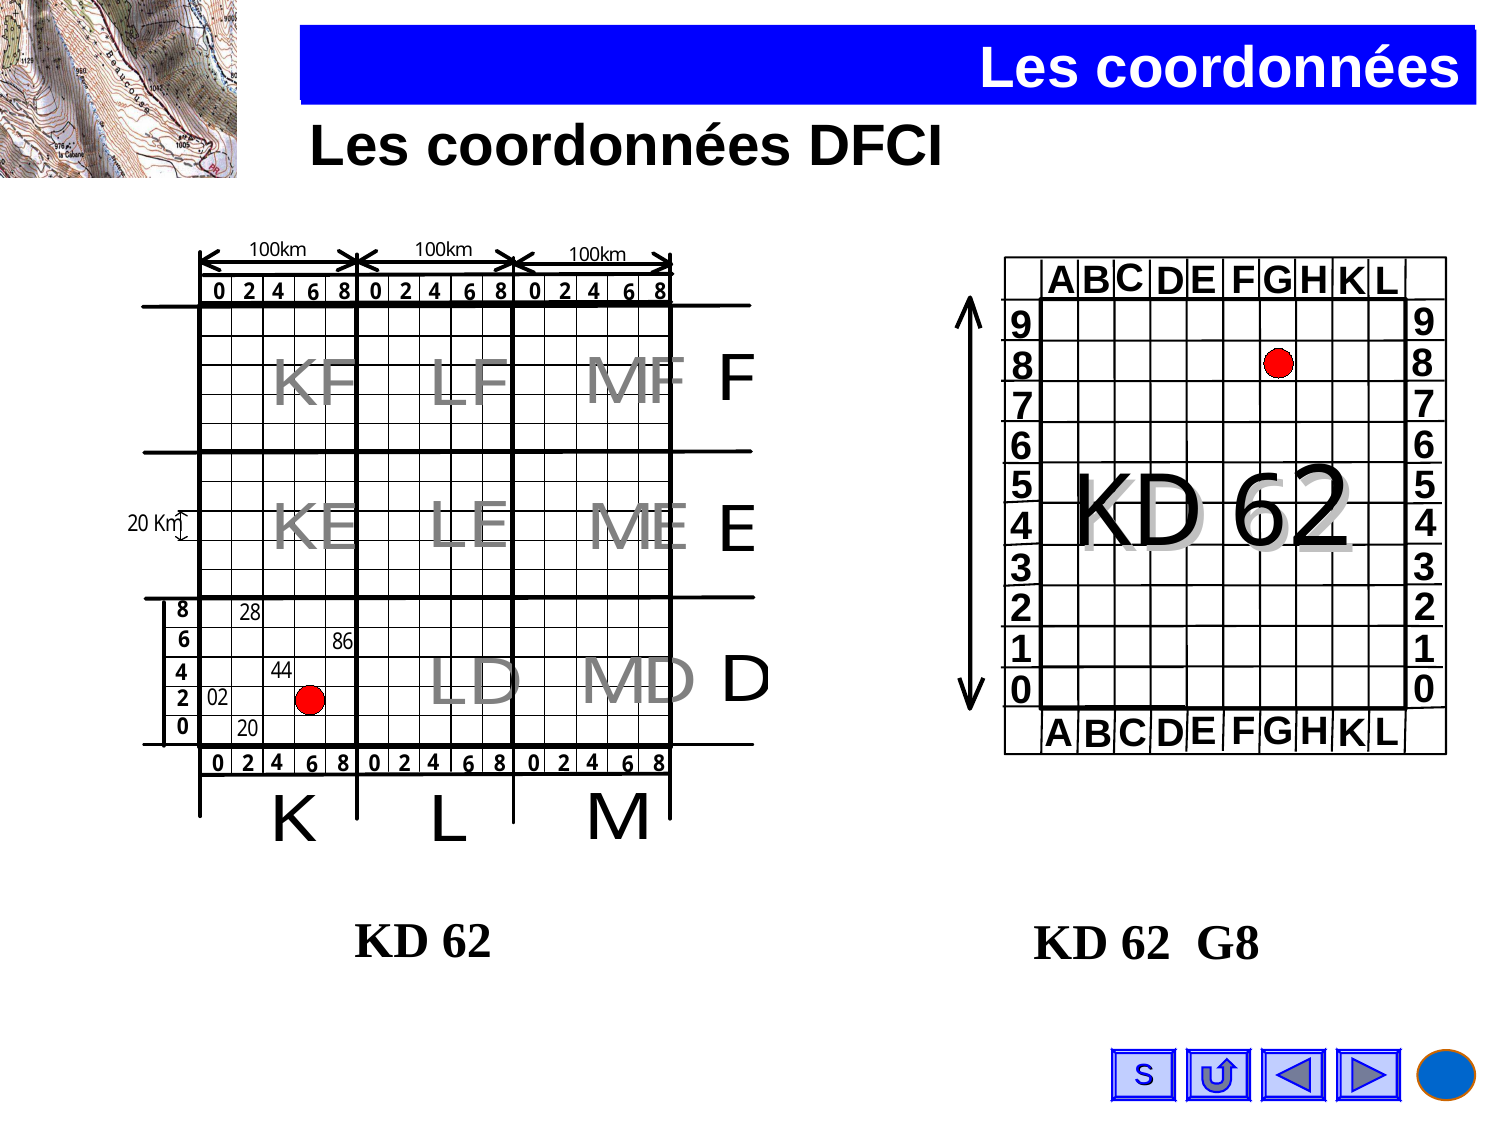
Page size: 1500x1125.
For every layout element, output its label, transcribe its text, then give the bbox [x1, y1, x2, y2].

text_box [1188, 587, 1259, 624]
text_box A [1057, 271, 1065, 282]
text_box A [1043, 302, 1066, 310]
text_box C [1103, 711, 1141, 763]
text_box G [1247, 302, 1284, 310]
text_box 8 [996, 338, 1038, 379]
text_box KD 62 [1053, 421, 1369, 583]
text_box F [1216, 252, 1247, 297]
text_box 1 [995, 622, 1038, 662]
text_box KD 62 G8 [1033, 917, 1261, 971]
text_box 4 [1408, 496, 1452, 553]
text_box B [1091, 735, 1103, 743]
text_box [1116, 628, 1149, 665]
text_box 3 [995, 541, 1038, 581]
text_box G [1247, 252, 1284, 297]
text_box 9 [1398, 302, 1403, 336]
text_box C [1125, 723, 1141, 742]
text_box F [1216, 302, 1247, 310]
text_box [1116, 342, 1149, 380]
text_box [1080, 383, 1113, 420]
text_box [1334, 342, 1367, 380]
text_box [1298, 627, 1331, 665]
text_box 4 [995, 499, 1038, 541]
text_box A [1031, 252, 1067, 310]
picture [118, 236, 768, 857]
text_box [1298, 668, 1331, 704]
text_box [1262, 668, 1295, 704]
text_box B [1066, 252, 1100, 297]
text_box [1152, 342, 1185, 380]
text_box [1334, 627, 1367, 665]
text_box H [1284, 302, 1322, 310]
text_box [1080, 669, 1113, 705]
text_box [1043, 669, 1077, 705]
text_box [1188, 383, 1259, 421]
text_box H [1284, 252, 1344, 297]
text_box 5 [1408, 457, 1452, 496]
text_box [1116, 308, 1149, 339]
text_box [962, 310, 968, 324]
text_box [1261, 310, 1295, 339]
text_box [59, 206, 1447, 324]
text_box [1334, 383, 1367, 420]
text_box [1415, 719, 1447, 755]
text_box 3 [1408, 540, 1451, 580]
text_box 6 [995, 419, 1038, 458]
text_box [1417, 1050, 1476, 1101]
text_box 3 [1398, 540, 1403, 580]
text_box [1080, 587, 1113, 624]
text_box 7 [996, 379, 1038, 419]
text_box [1152, 668, 1185, 705]
text_box L [1359, 253, 1415, 297]
text_box 6 [1017, 446, 1025, 455]
text_box [1043, 383, 1077, 421]
text_box D [1164, 723, 1174, 742]
text_box Les coordonnées DFCI [295, 105, 1123, 187]
text_box D [1141, 711, 1201, 763]
text_box D [1141, 254, 1174, 297]
text_box [1262, 342, 1295, 380]
text_box B [1068, 711, 1128, 764]
text_box 0 [1398, 662, 1403, 705]
text_box [1262, 383, 1295, 420]
text_box A [1029, 706, 1068, 763]
text_box [1262, 587, 1295, 624]
text_box 2 [1408, 580, 1452, 637]
text_box Les coordonnées [301, 29, 1477, 105]
text_box E [1174, 302, 1216, 310]
text_box G [1247, 711, 1284, 761]
text_box [1370, 668, 1398, 705]
text_box [1370, 546, 1398, 584]
text_box [1043, 546, 1077, 584]
text_box C [1122, 268, 1141, 287]
text_box 2 [1398, 580, 1403, 621]
text_box KD 62 [354, 915, 492, 968]
text_box B [1090, 270, 1100, 277]
text_box 9 [1017, 315, 1025, 324]
text_box 2 [995, 581, 1038, 622]
text_box [1116, 587, 1149, 624]
text_box K [1353, 273, 1359, 286]
text_box 5 [1398, 457, 1403, 515]
text_box [1370, 383, 1398, 420]
text_box 9 [1398, 294, 1451, 351]
text_box [1298, 383, 1331, 420]
text_box [1298, 310, 1331, 339]
text_box [1298, 342, 1331, 380]
text_box [1370, 423, 1398, 461]
text_box K [1322, 254, 1359, 297]
text_box [1152, 311, 1185, 339]
text_box L [1359, 302, 1398, 311]
text_box E [1174, 711, 1216, 761]
text_box [1370, 587, 1398, 624]
text_box 9 [995, 297, 1038, 355]
text_box [1370, 627, 1398, 665]
text_box H [1284, 711, 1322, 761]
text_box C [1100, 251, 1160, 297]
text_box B [1066, 302, 1126, 310]
text_box K [1322, 302, 1359, 311]
text_box D [1164, 271, 1174, 290]
text_box G [1269, 270, 1284, 289]
text_box [295, 685, 325, 715]
text_box [1043, 464, 1053, 543]
text_box [1152, 383, 1185, 420]
picture [0, 0, 237, 178]
text_box 7 [1398, 377, 1403, 418]
text_box [1116, 669, 1149, 705]
text_box [1262, 627, 1295, 665]
text_box 8 [1396, 336, 1403, 393]
text_box [1188, 627, 1259, 665]
text_box [1334, 311, 1367, 339]
text_box 0 [995, 662, 1038, 720]
text_box 5 [995, 458, 1038, 499]
text_box [1043, 628, 1077, 665]
text_box K [1353, 725, 1359, 738]
text_box [1152, 627, 1185, 665]
text_box [1043, 587, 1077, 624]
text_box 1 [1398, 621, 1403, 662]
text_box 6 [1398, 418, 1403, 457]
text_box [1080, 628, 1113, 665]
text_box [1080, 342, 1113, 380]
text_box [1298, 587, 1331, 624]
text_box 7 [1408, 377, 1451, 418]
text_box F [1239, 270, 1247, 279]
text_box [1369, 464, 1399, 543]
text_box B [1090, 281, 1100, 289]
text_box F [1216, 711, 1247, 761]
text_box [1370, 342, 1396, 380]
text_box 8 [1408, 336, 1449, 377]
text_box A [1054, 724, 1062, 735]
text_box L [1359, 705, 1415, 762]
text_box B [1091, 724, 1102, 731]
text_box [1188, 310, 1258, 339]
text_box K [1322, 711, 1382, 763]
text_box G [1269, 721, 1284, 740]
text_box [1334, 668, 1367, 706]
text_box [1043, 424, 1053, 461]
text_box 6 [1420, 445, 1428, 454]
text_box [1152, 587, 1185, 624]
text_box 1 [1408, 621, 1451, 662]
text_box [1188, 668, 1259, 704]
text_box C [1100, 302, 1141, 308]
text_box [1370, 311, 1398, 339]
text_box [1043, 310, 1077, 339]
text_box E [1174, 252, 1216, 297]
text_box F [1239, 721, 1247, 730]
text_box 0 [1408, 662, 1451, 719]
text_box 6 [1408, 418, 1451, 457]
text_box 8 [1018, 355, 1026, 363]
text_box [1043, 342, 1077, 380]
text_box [1116, 383, 1149, 420]
text_box [1334, 587, 1367, 624]
text_box [1080, 310, 1113, 339]
text_box [1004, 720, 1029, 755]
text_box 8 [1018, 367, 1026, 375]
text_box D [1141, 302, 1201, 311]
text_box 4 [1399, 496, 1403, 540]
text_box [1188, 342, 1258, 380]
